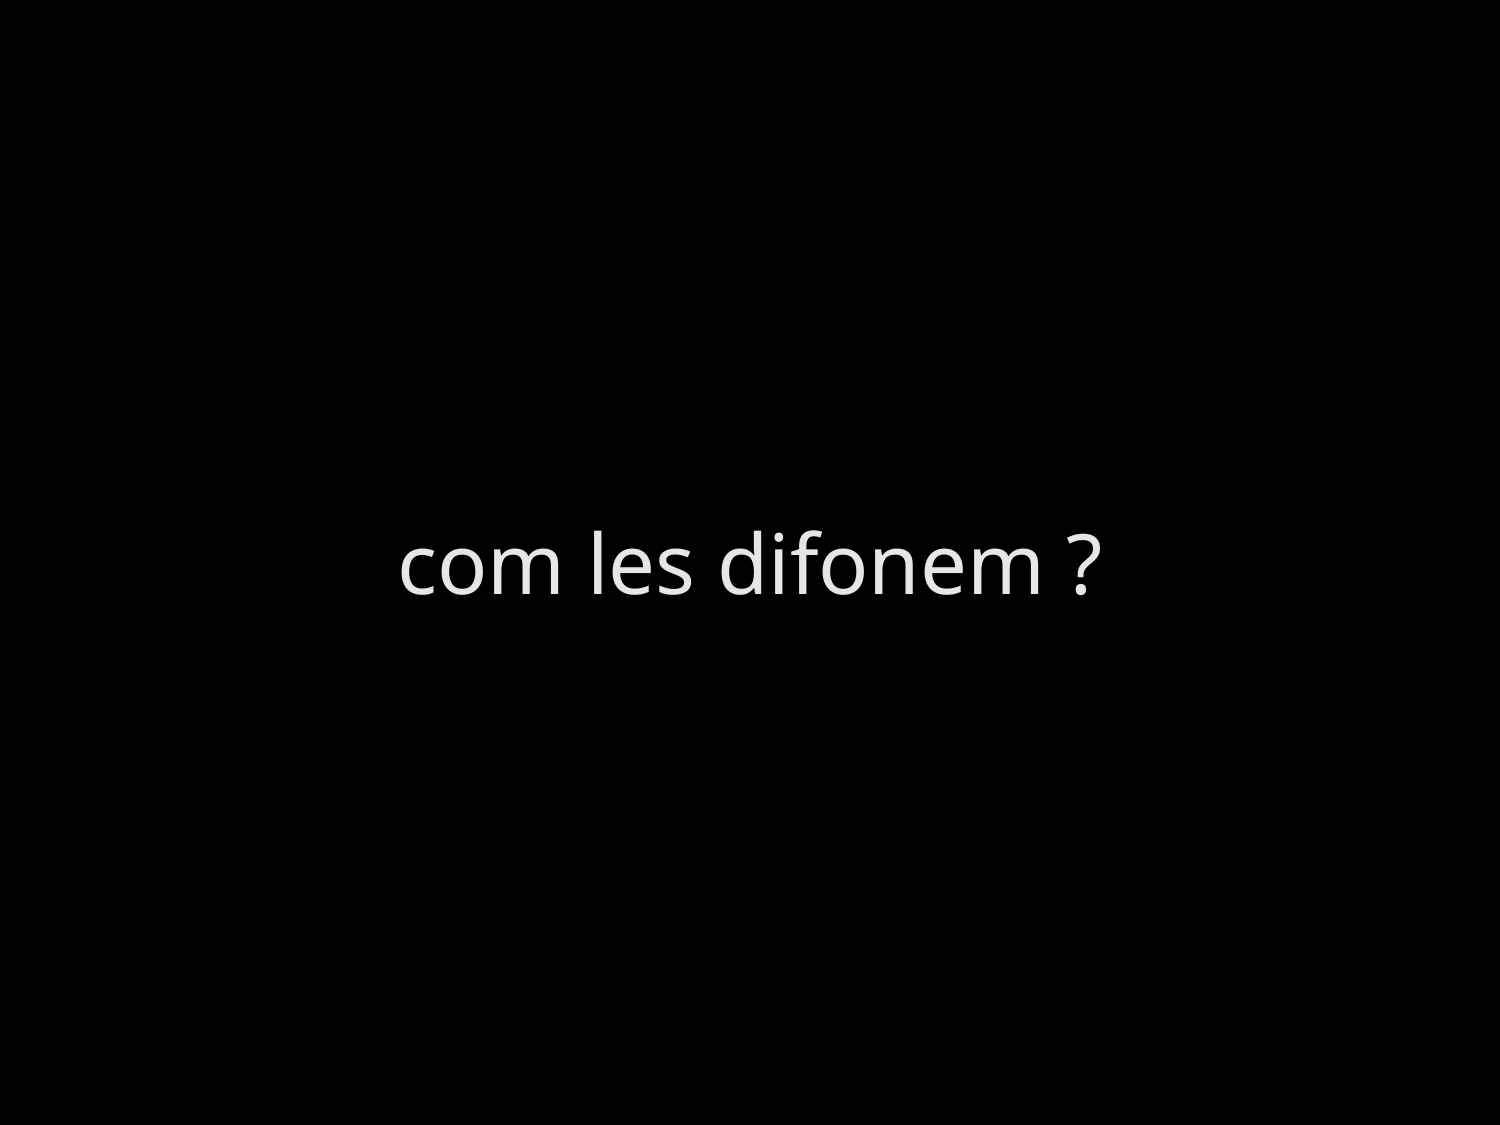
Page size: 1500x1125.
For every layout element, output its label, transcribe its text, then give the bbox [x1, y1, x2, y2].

title com les difonem ? [110, 468, 1392, 657]
